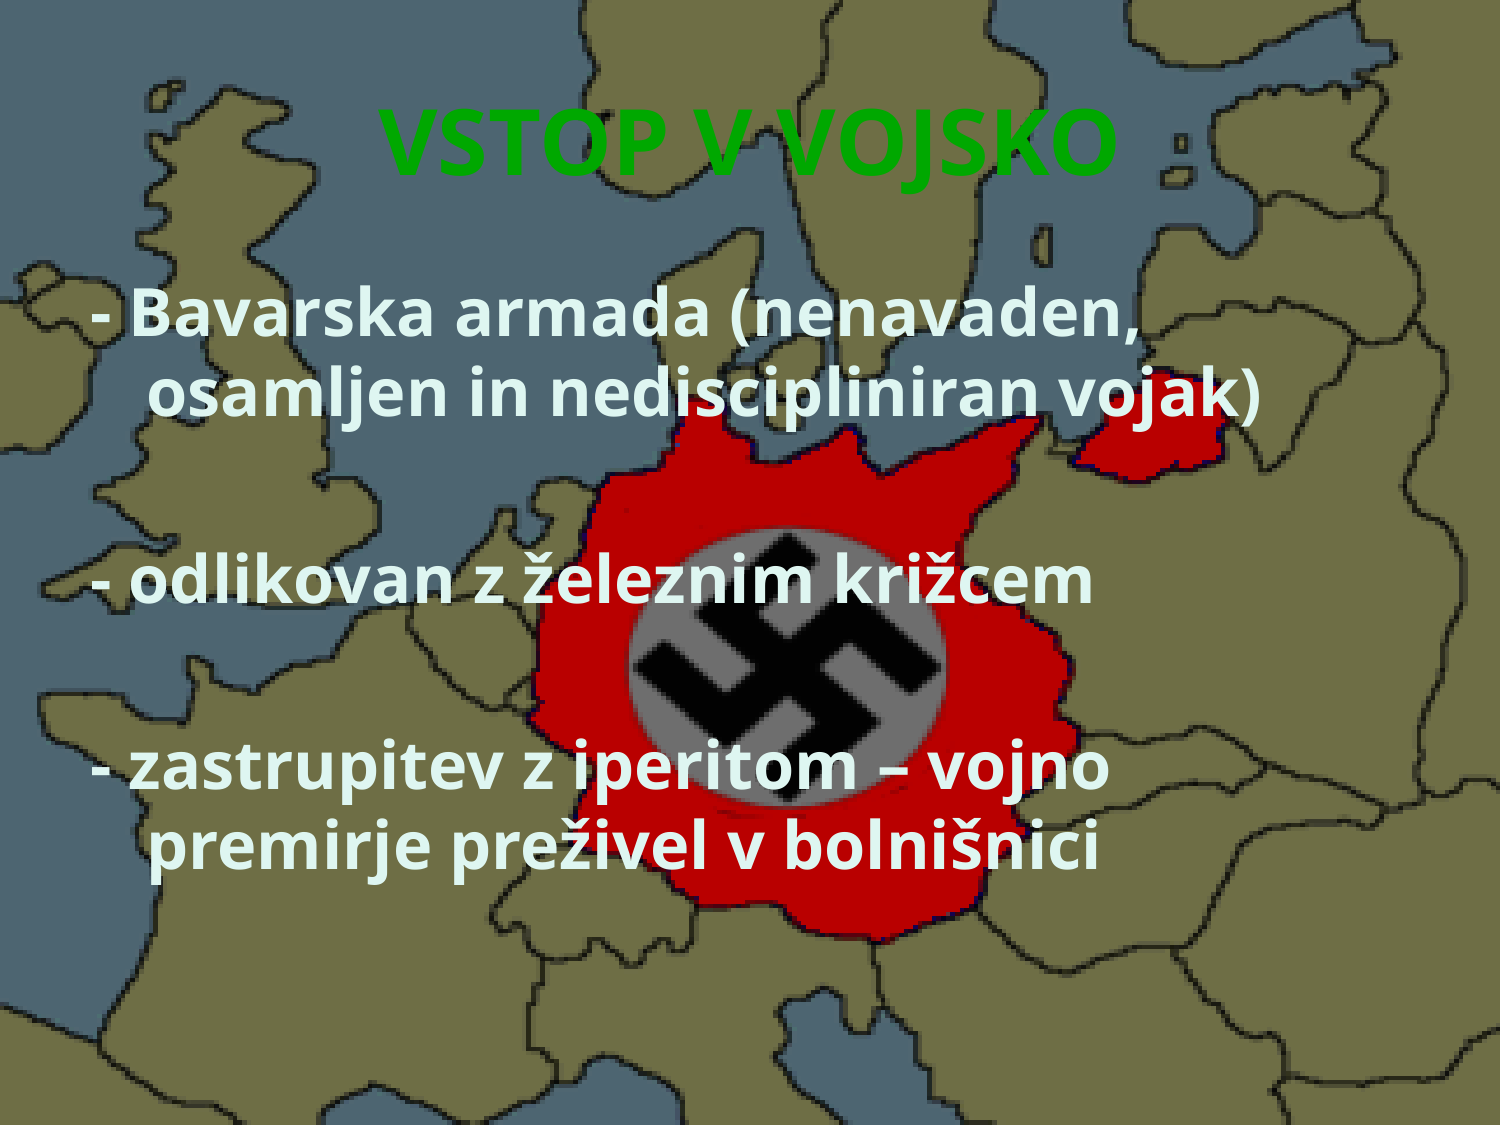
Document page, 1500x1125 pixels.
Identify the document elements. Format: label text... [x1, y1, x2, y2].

list - Bavarska armada (nenavaden, osamljen in nediscipliniran vojak) - odlikovan z železnim križcem - zastrupitev z iperitom – vojno premirje preživel v bolnišnici [75, 262, 1425, 1005]
picture [0, 0, 1500, 1125]
title VSTOP V VOJSKO [75, 45, 1425, 233]
